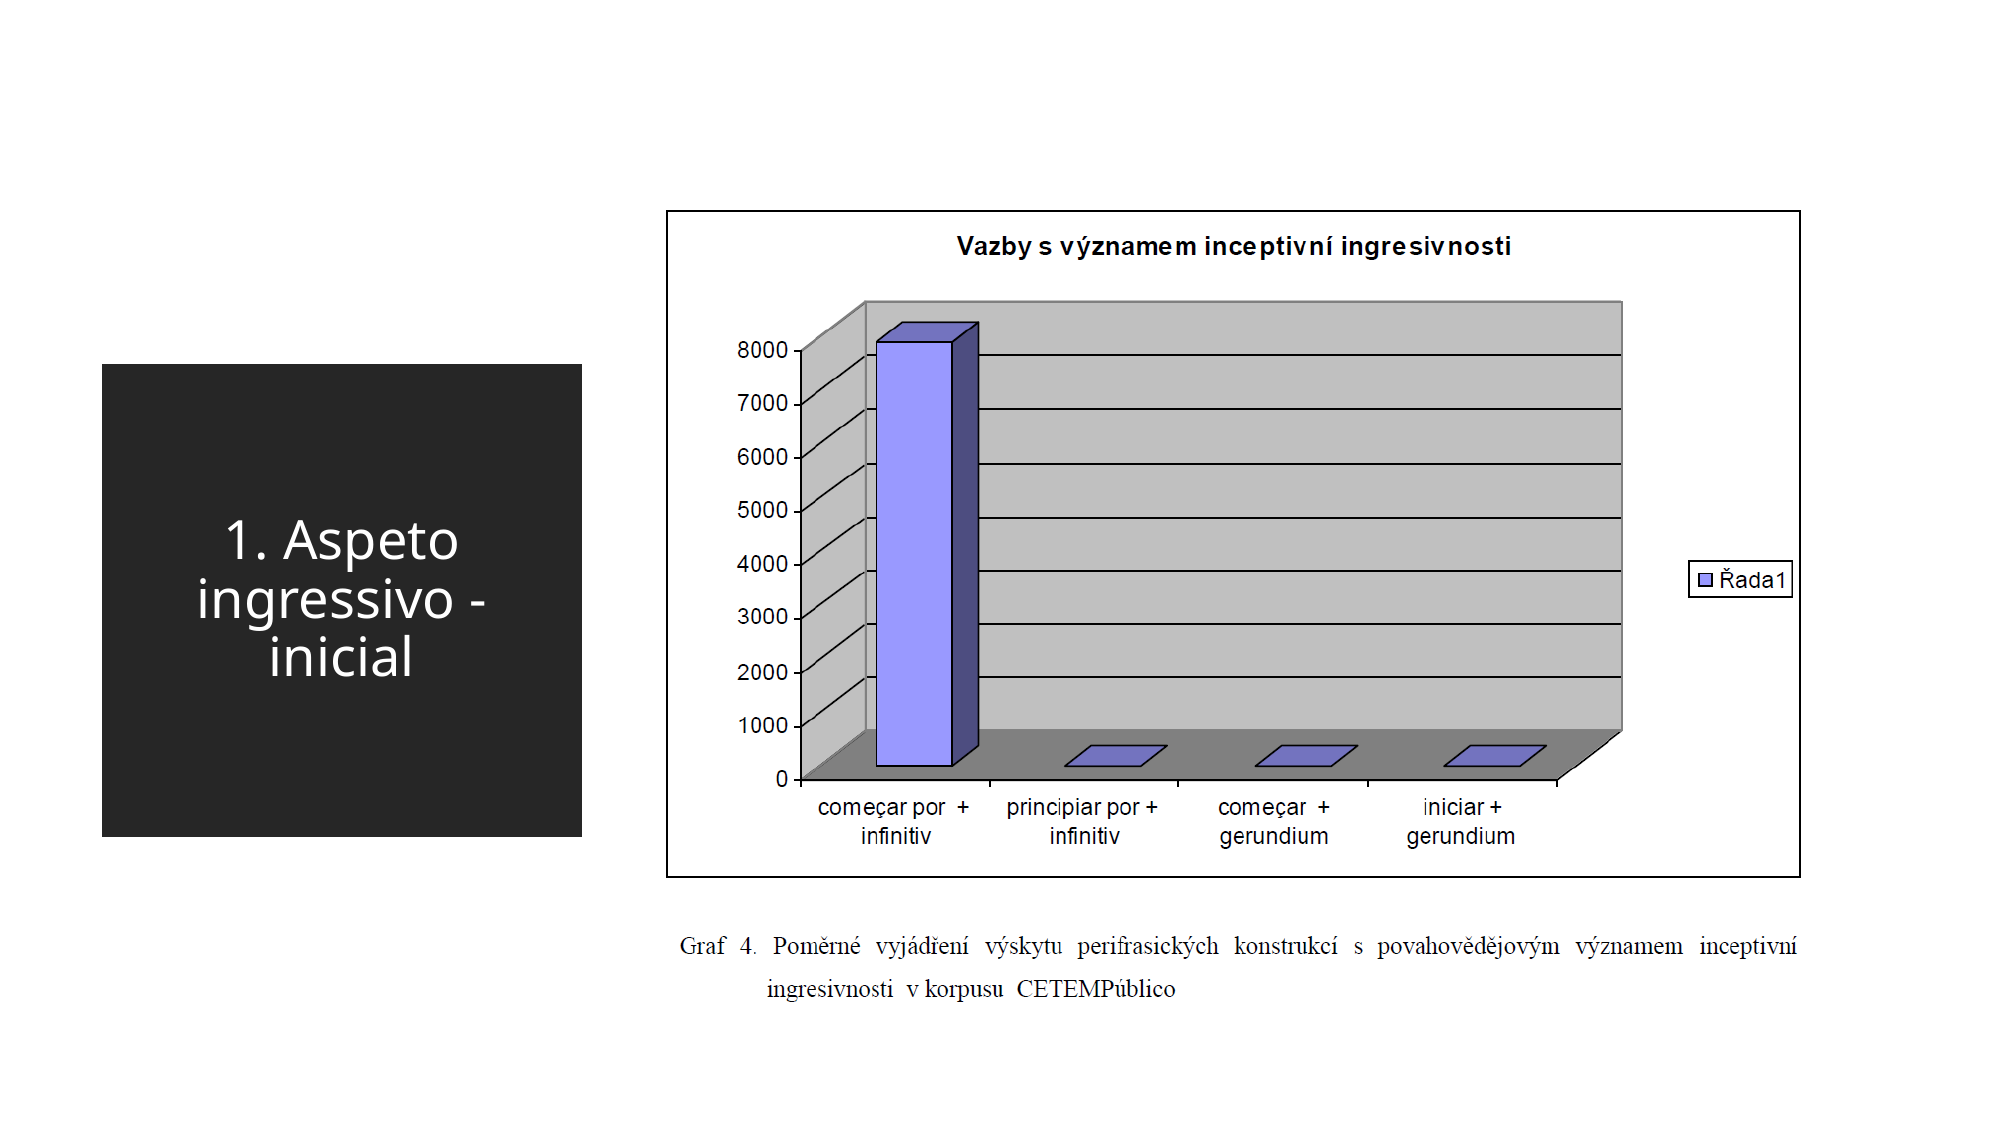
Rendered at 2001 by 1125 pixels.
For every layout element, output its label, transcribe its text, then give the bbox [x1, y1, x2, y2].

title 1. Aspeto ingressivo - inicial [116, 378, 568, 823]
picture [632, 183, 1852, 1011]
